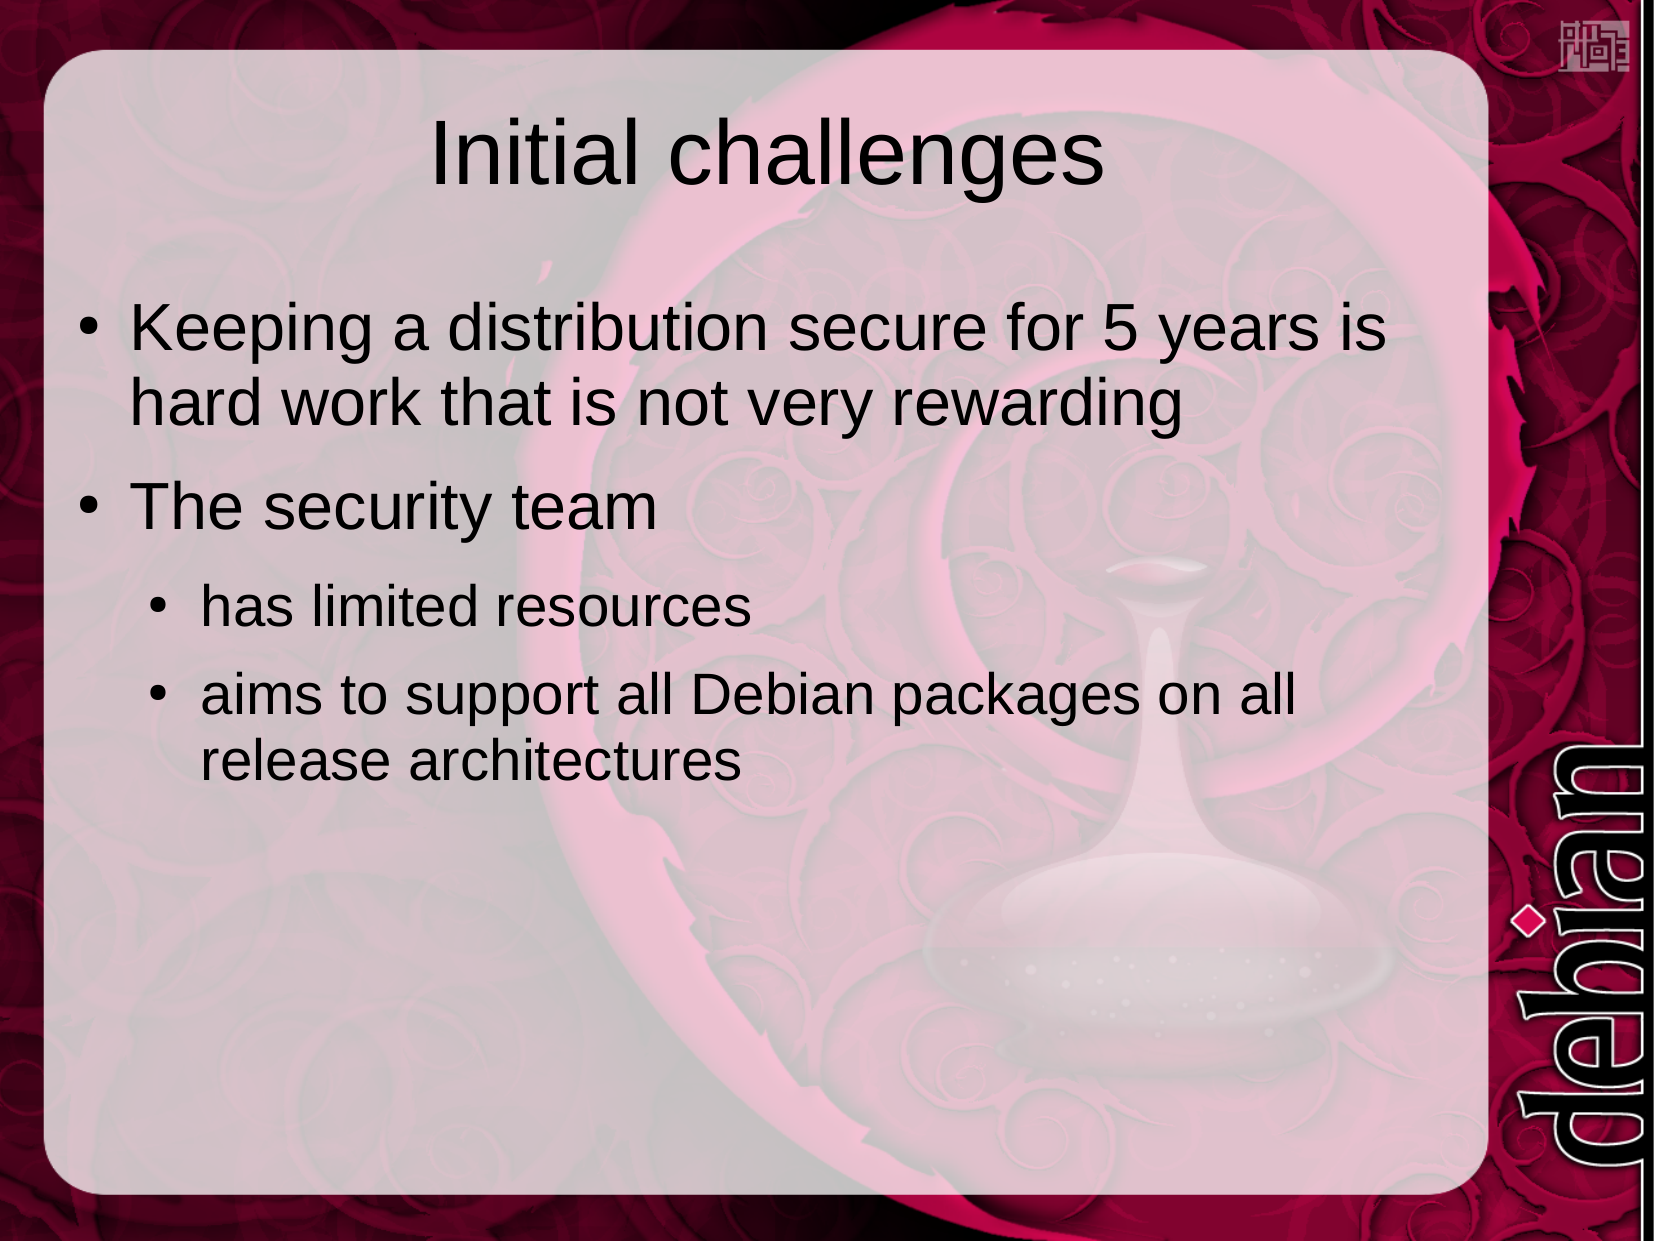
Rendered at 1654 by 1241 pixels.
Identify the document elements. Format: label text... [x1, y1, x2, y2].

title Initial challenges [59, 49, 1477, 257]
list Keeping a distribution secure for 5 years is hard work that is not very rewarding The security team has limited resources aims to support all Debian packages on all release architectures [59, 290, 1477, 1109]
picture [0, 0, 1654, 1241]
